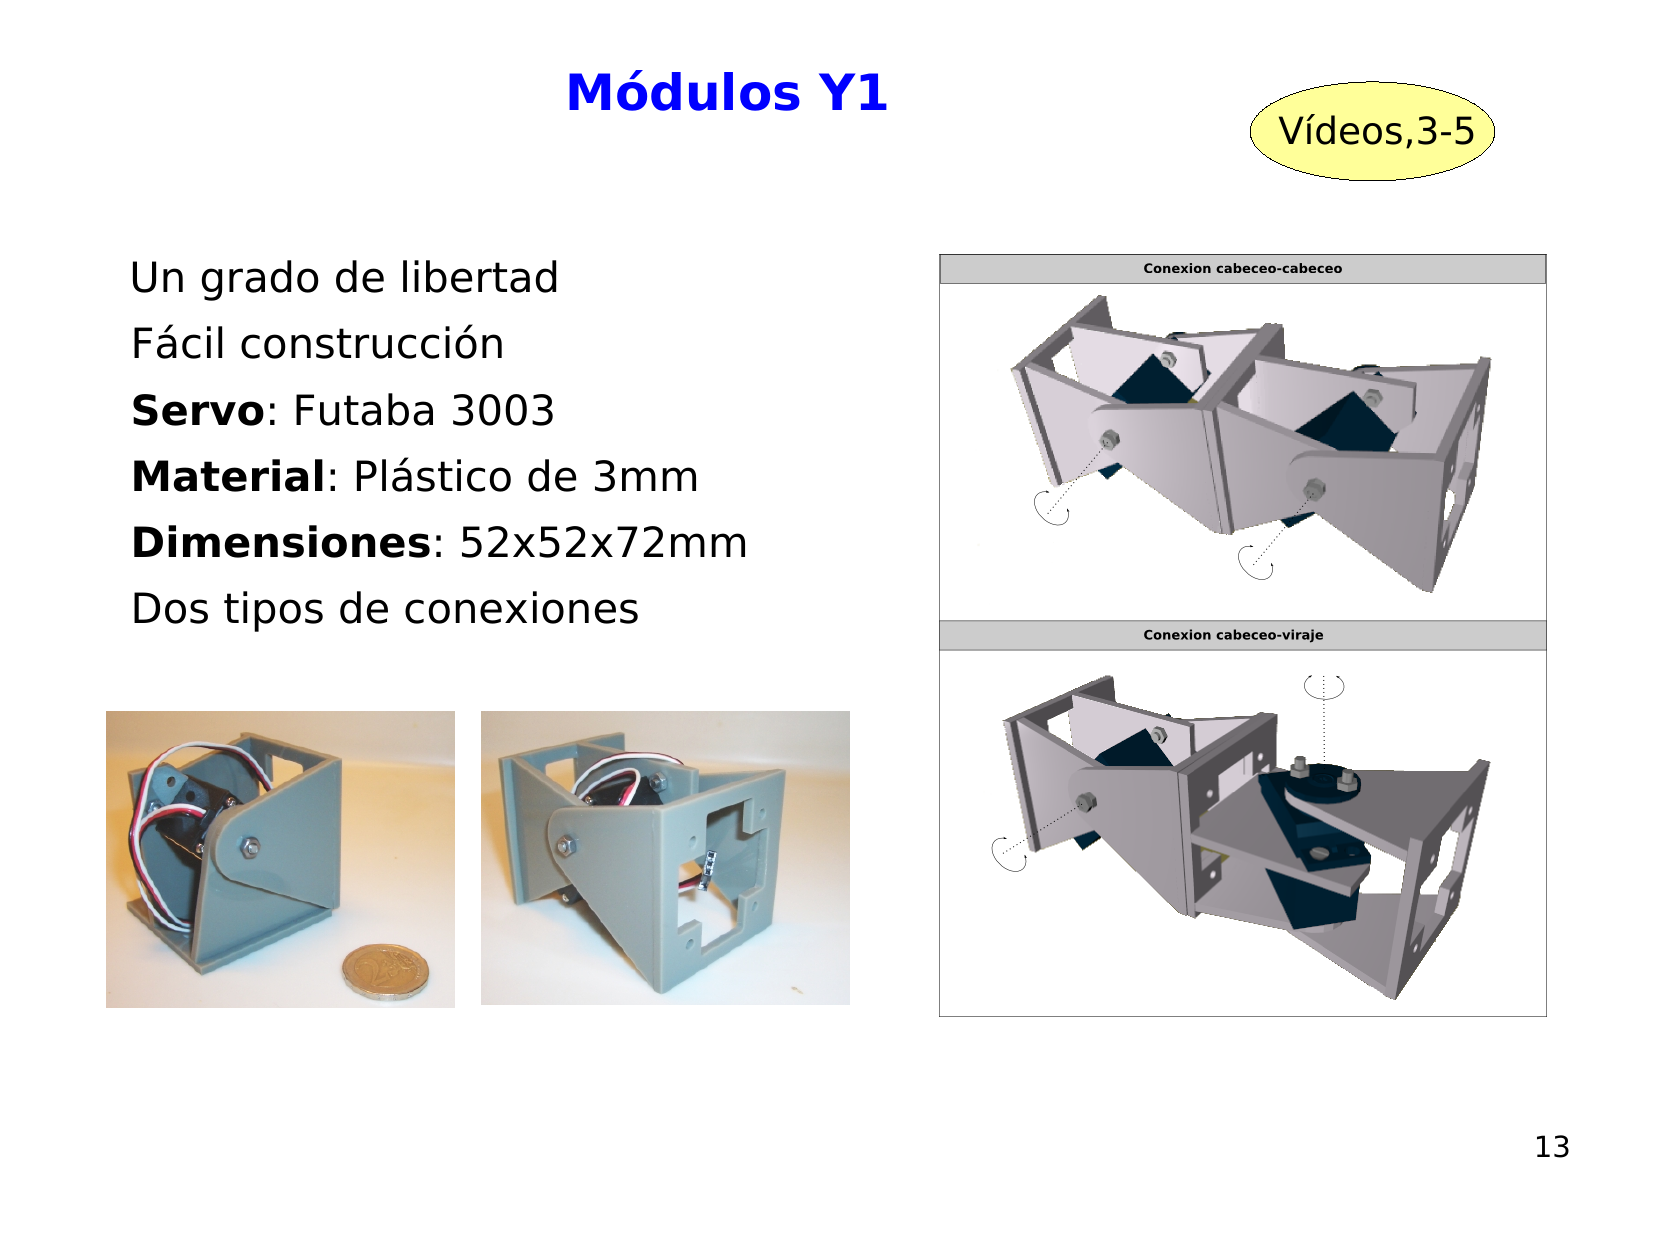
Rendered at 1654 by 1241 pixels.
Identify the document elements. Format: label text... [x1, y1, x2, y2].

text_box Vídeos,3-5 [1263, 102, 1492, 162]
picture [481, 711, 850, 1005]
picture [106, 711, 455, 1008]
text_box Un grado de libertad Fácil construcción Servo: Futaba 3003 Material: Plástico de 3mm Dimensiones: 52x52x72mm Dos tipos de conexiones [102, 246, 779, 641]
text_box [1274, 81, 1471, 102]
text_box [1250, 109, 1263, 154]
picture [939, 254, 1547, 1017]
text_box [1276, 162, 1469, 181]
text_box Módulos Y1 [550, 56, 906, 131]
